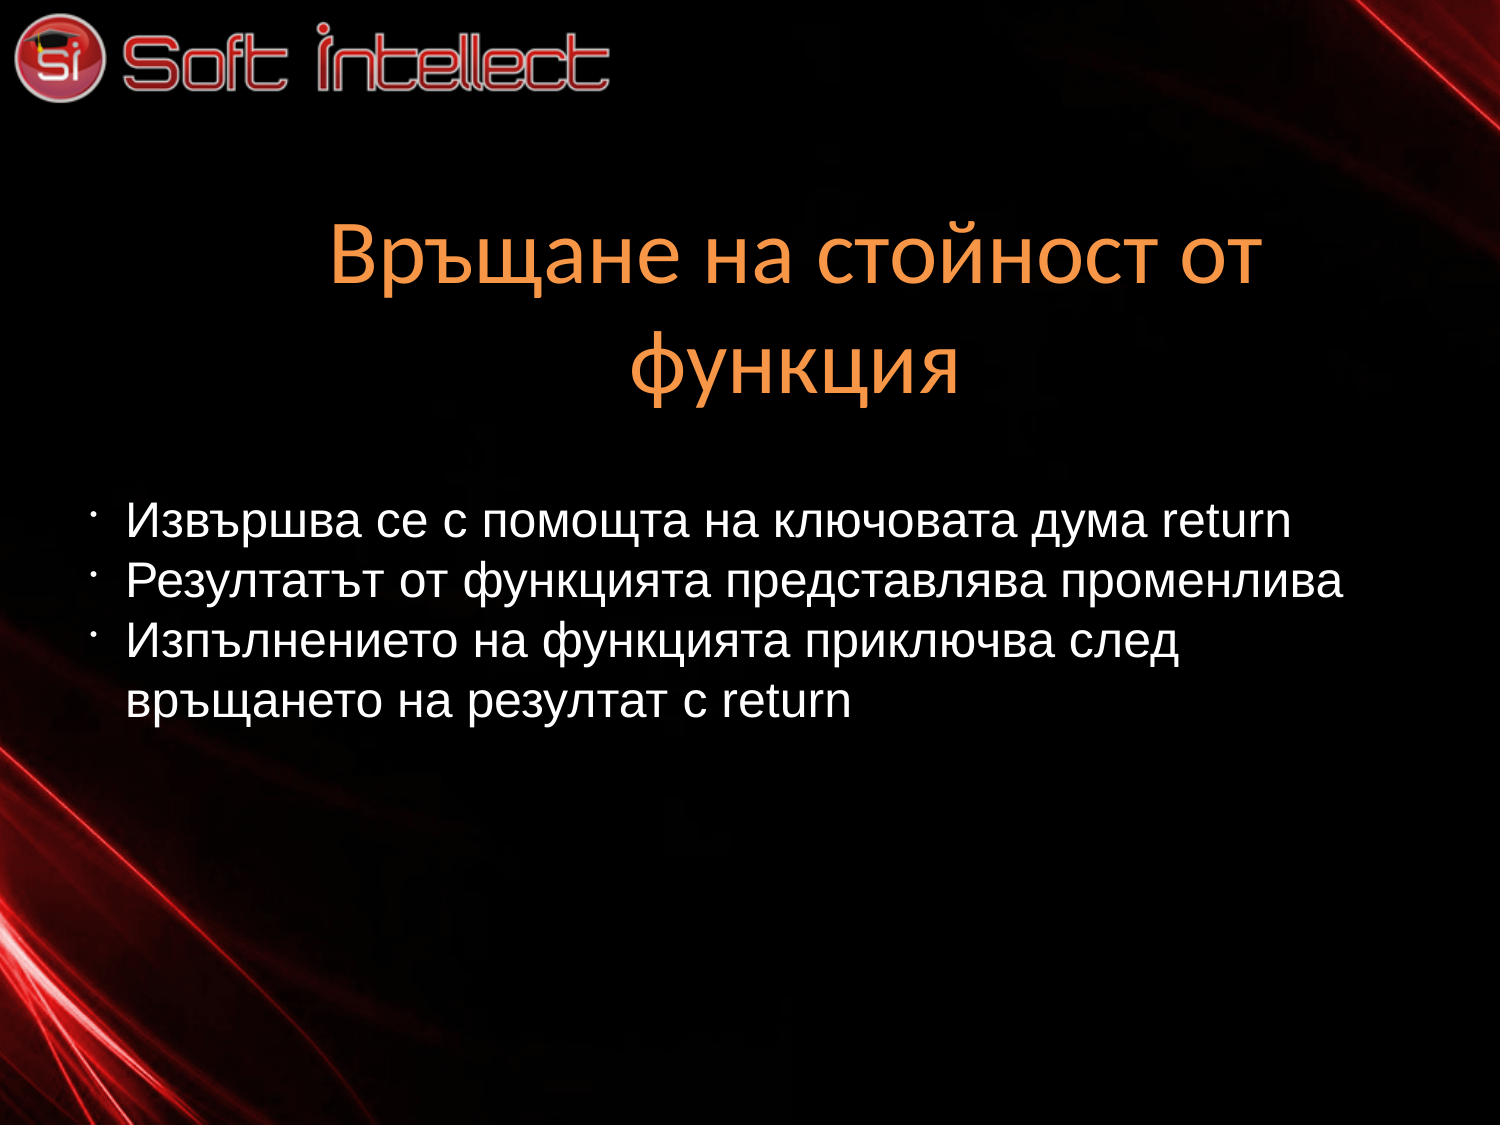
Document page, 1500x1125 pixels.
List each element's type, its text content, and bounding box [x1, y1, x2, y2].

picture [0, 0, 1500, 1125]
text_box Връщане на стойност от функция [158, 181, 1434, 423]
text_box Извършва се с помощта на ключовата дума return Резултатът от функцията представлява променлива Изпълнението на функцията приключва след връщането на резултат с return [75, 479, 1425, 928]
